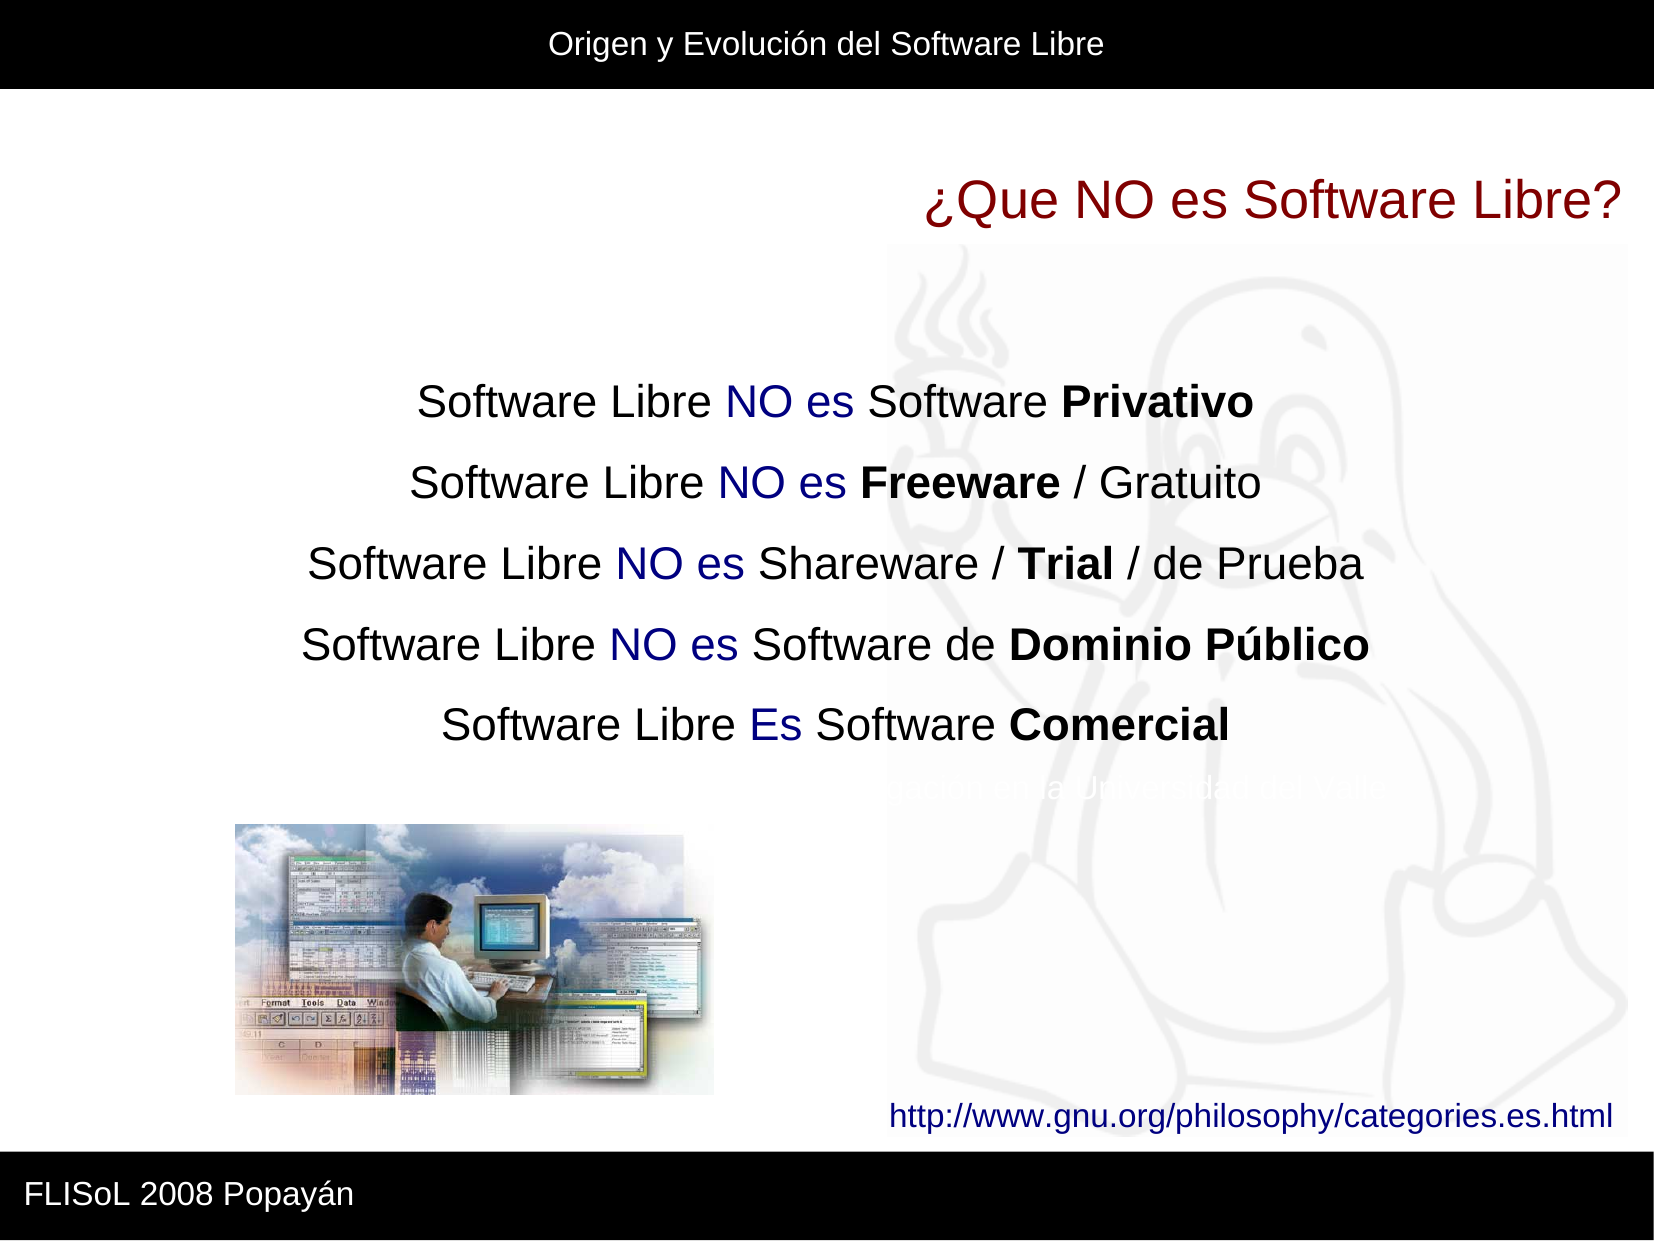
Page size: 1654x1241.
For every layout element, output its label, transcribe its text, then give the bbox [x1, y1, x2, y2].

title ¿Que NO es Software Libre? [147, 147, 1625, 252]
picture [235, 824, 714, 1096]
list Software Libre NO es Software Privativo Software Libre NO es Freeware / Gratuito Software Libre NO es Shareware / Trial / de Prueba Software Libre NO es Software de Dominio Público Software Libre Es Software Comercial http://www.gnu.org/philosophy/categories.es.html [29, 295, 1625, 1142]
picture [887, 244, 1628, 1137]
